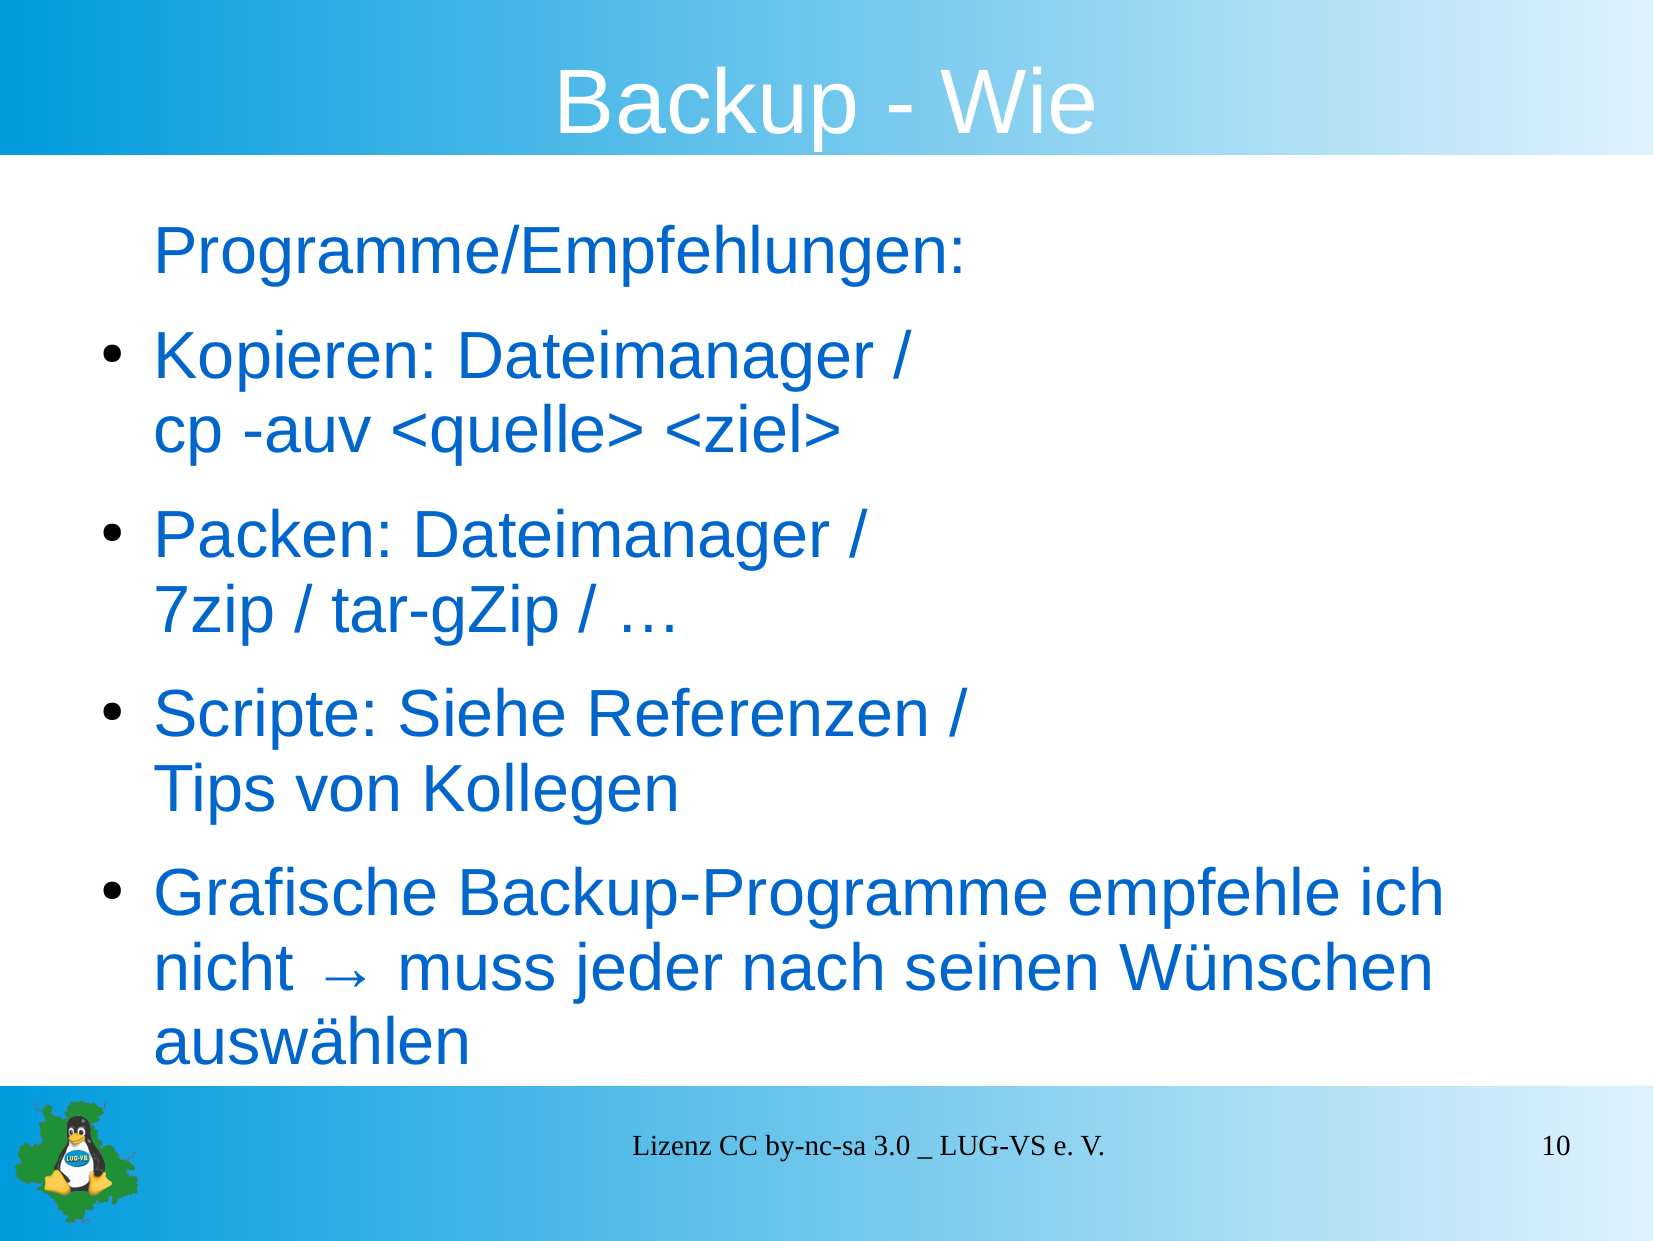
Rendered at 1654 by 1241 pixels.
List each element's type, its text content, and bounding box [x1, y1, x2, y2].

list Programme/Empfehlungen: Kopieren: Dateimanager / cp -auv <quelle> <ziel> Packen: Dateimanager / 7zip / tar-gZip / … Scripte: Siehe Referenzen / Tips von Kollegen Grafische Backup-Programme empfehle ich nicht → muss jeder nach seinen Wünschen auswählen [82, 213, 1571, 933]
title Backup - Wie [82, 49, 1571, 155]
picture [16, 1086, 142, 1241]
